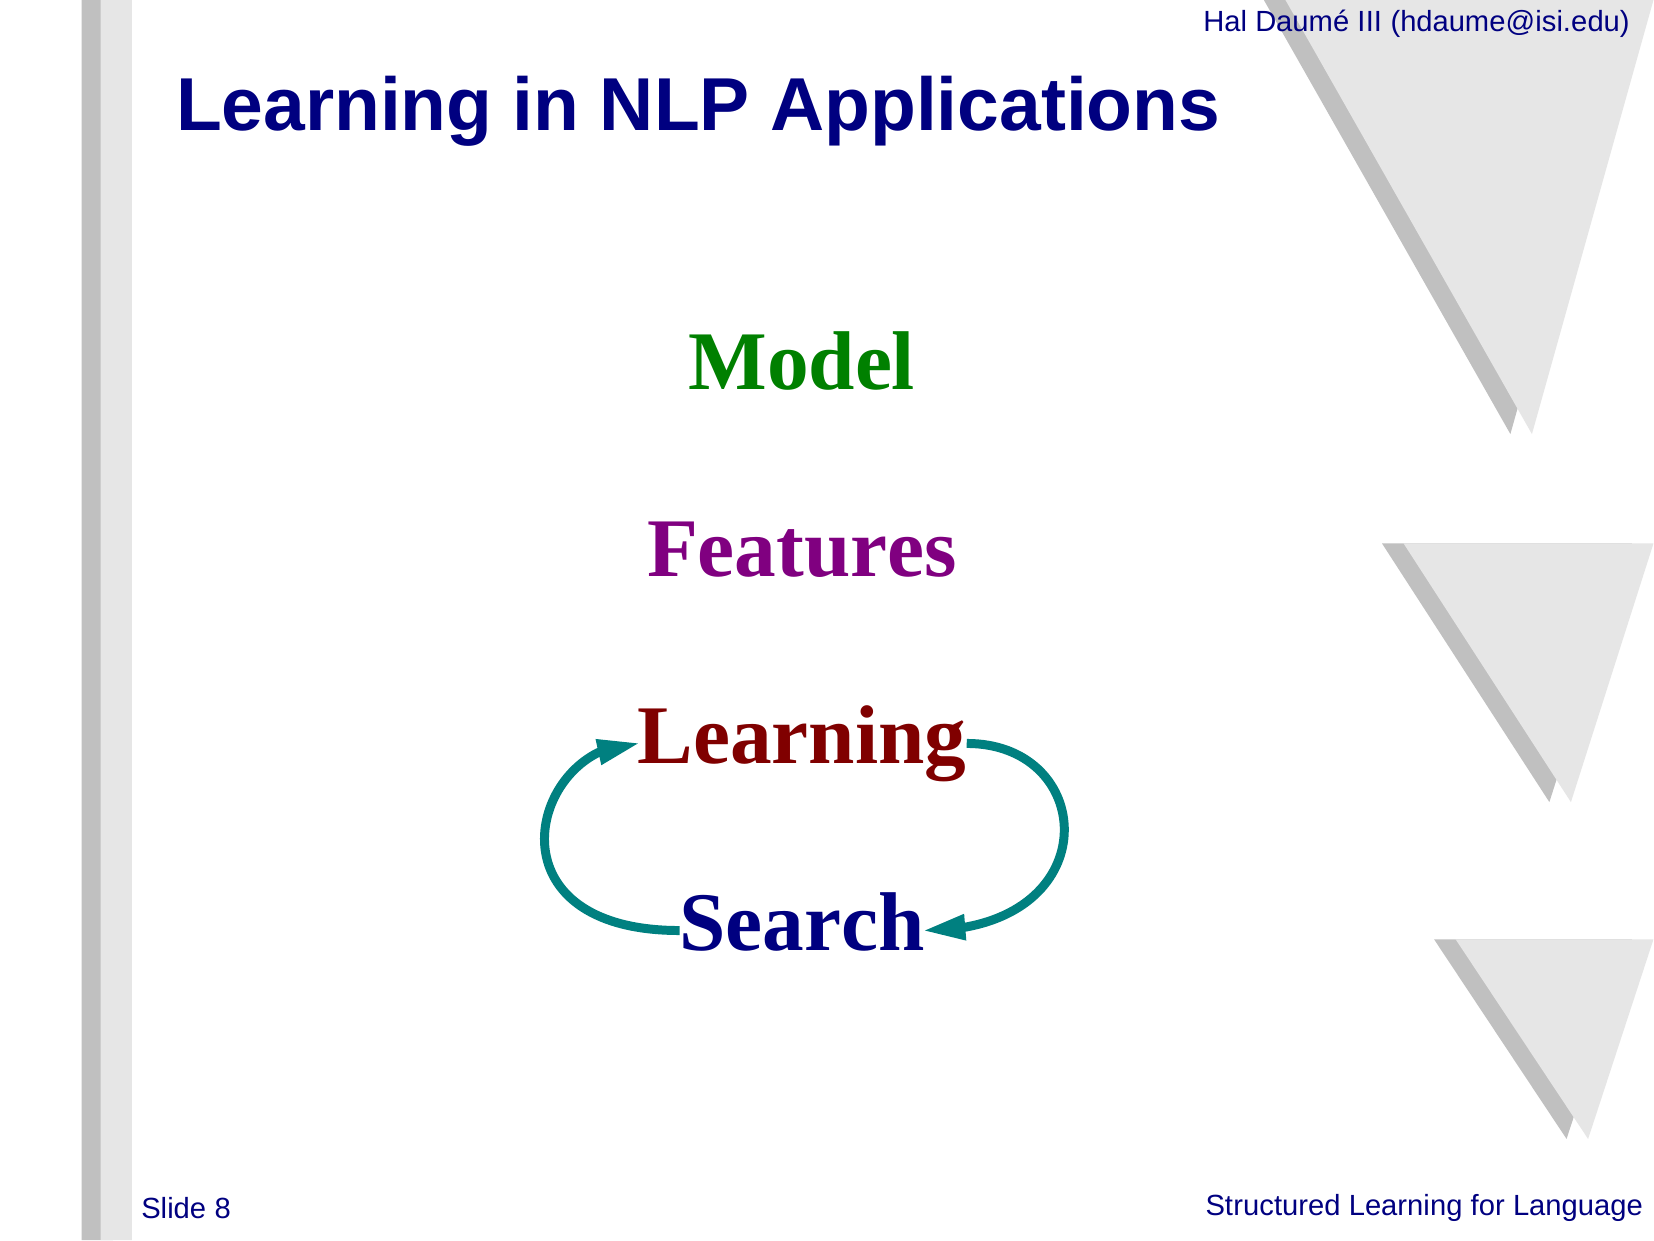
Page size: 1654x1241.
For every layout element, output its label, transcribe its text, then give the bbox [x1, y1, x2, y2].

text_box Model [688, 315, 916, 424]
text_box Features [647, 502, 958, 611]
title Learning in NLP Applications [176, 44, 1509, 166]
text_box Learning [637, 689, 967, 798]
text_box Search [679, 876, 925, 985]
